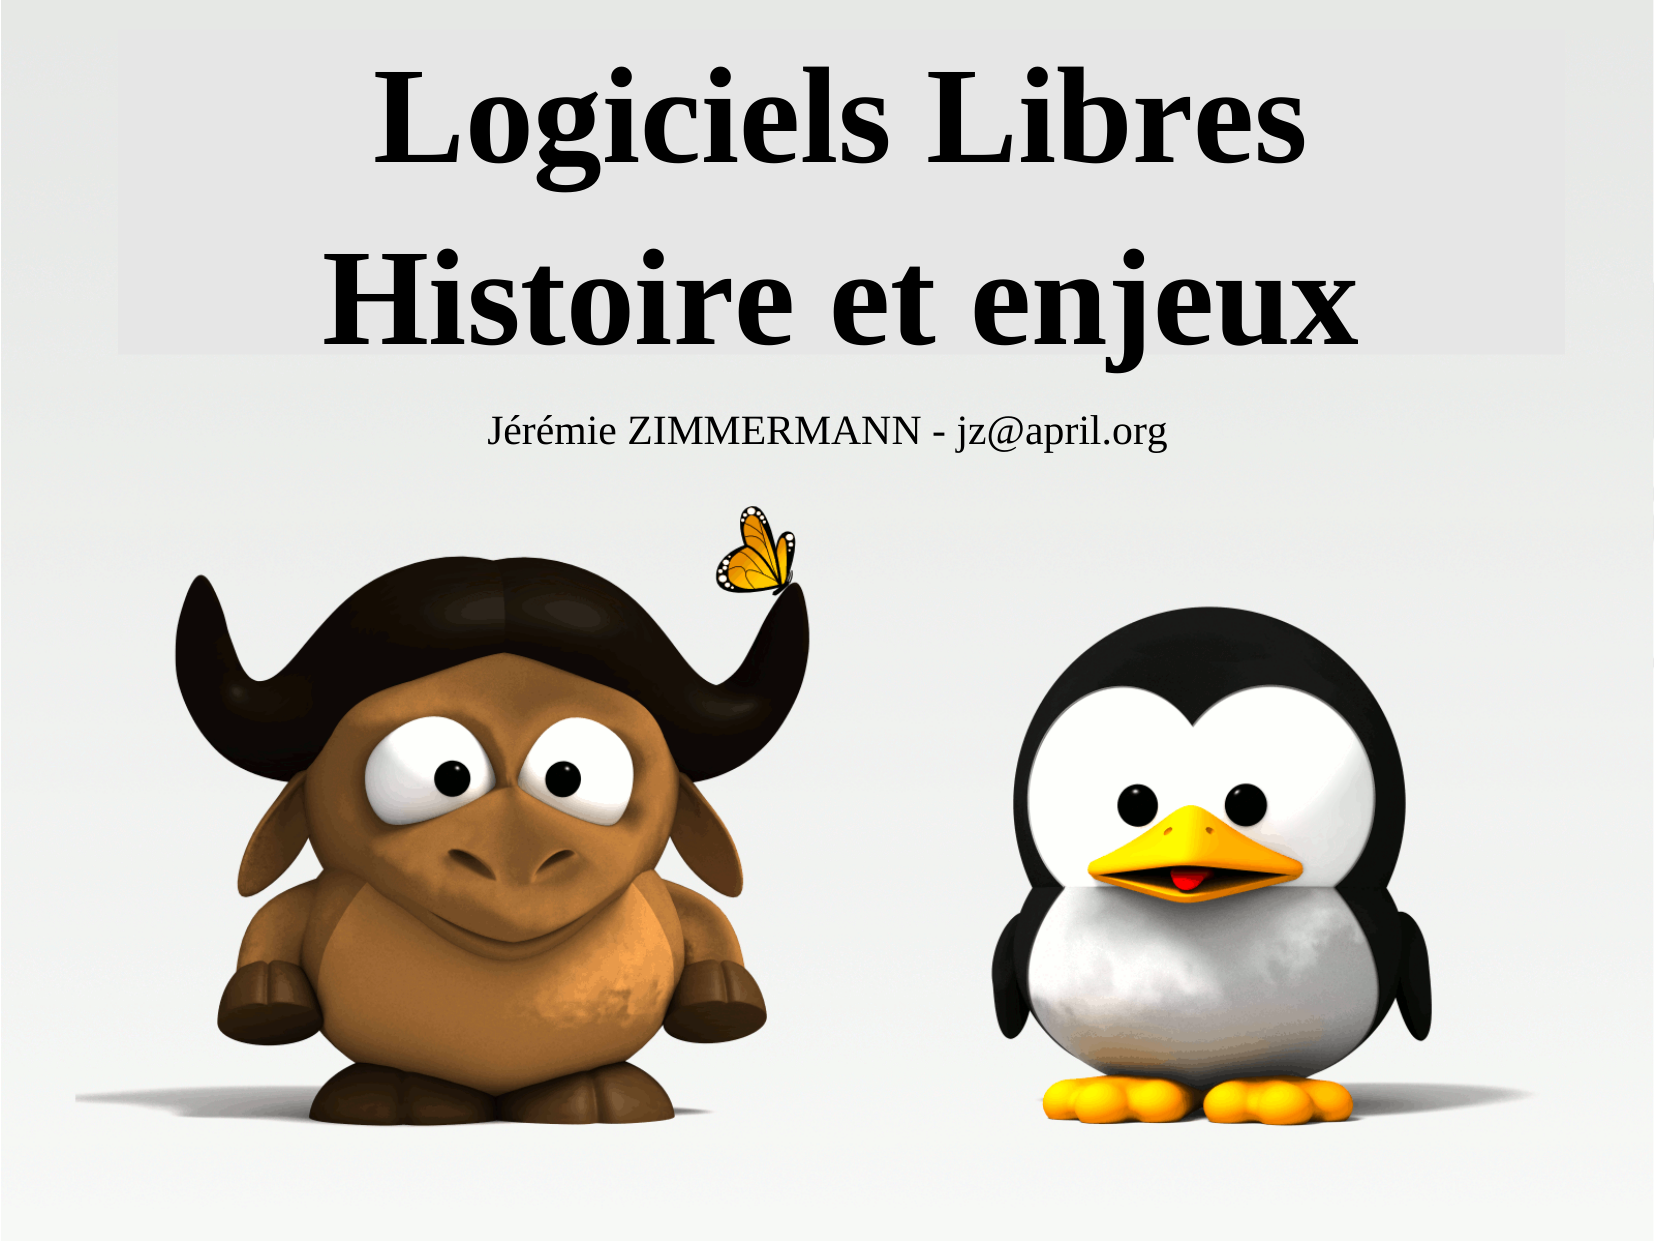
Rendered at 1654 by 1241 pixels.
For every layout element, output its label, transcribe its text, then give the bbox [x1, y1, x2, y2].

text_box Logiciels Libres Histoire et enjeux [118, 29, 1565, 355]
picture [0, 0, 1654, 1241]
text_box Jérémie ZIMMERMANN - jz@april.org [472, 391, 1270, 473]
